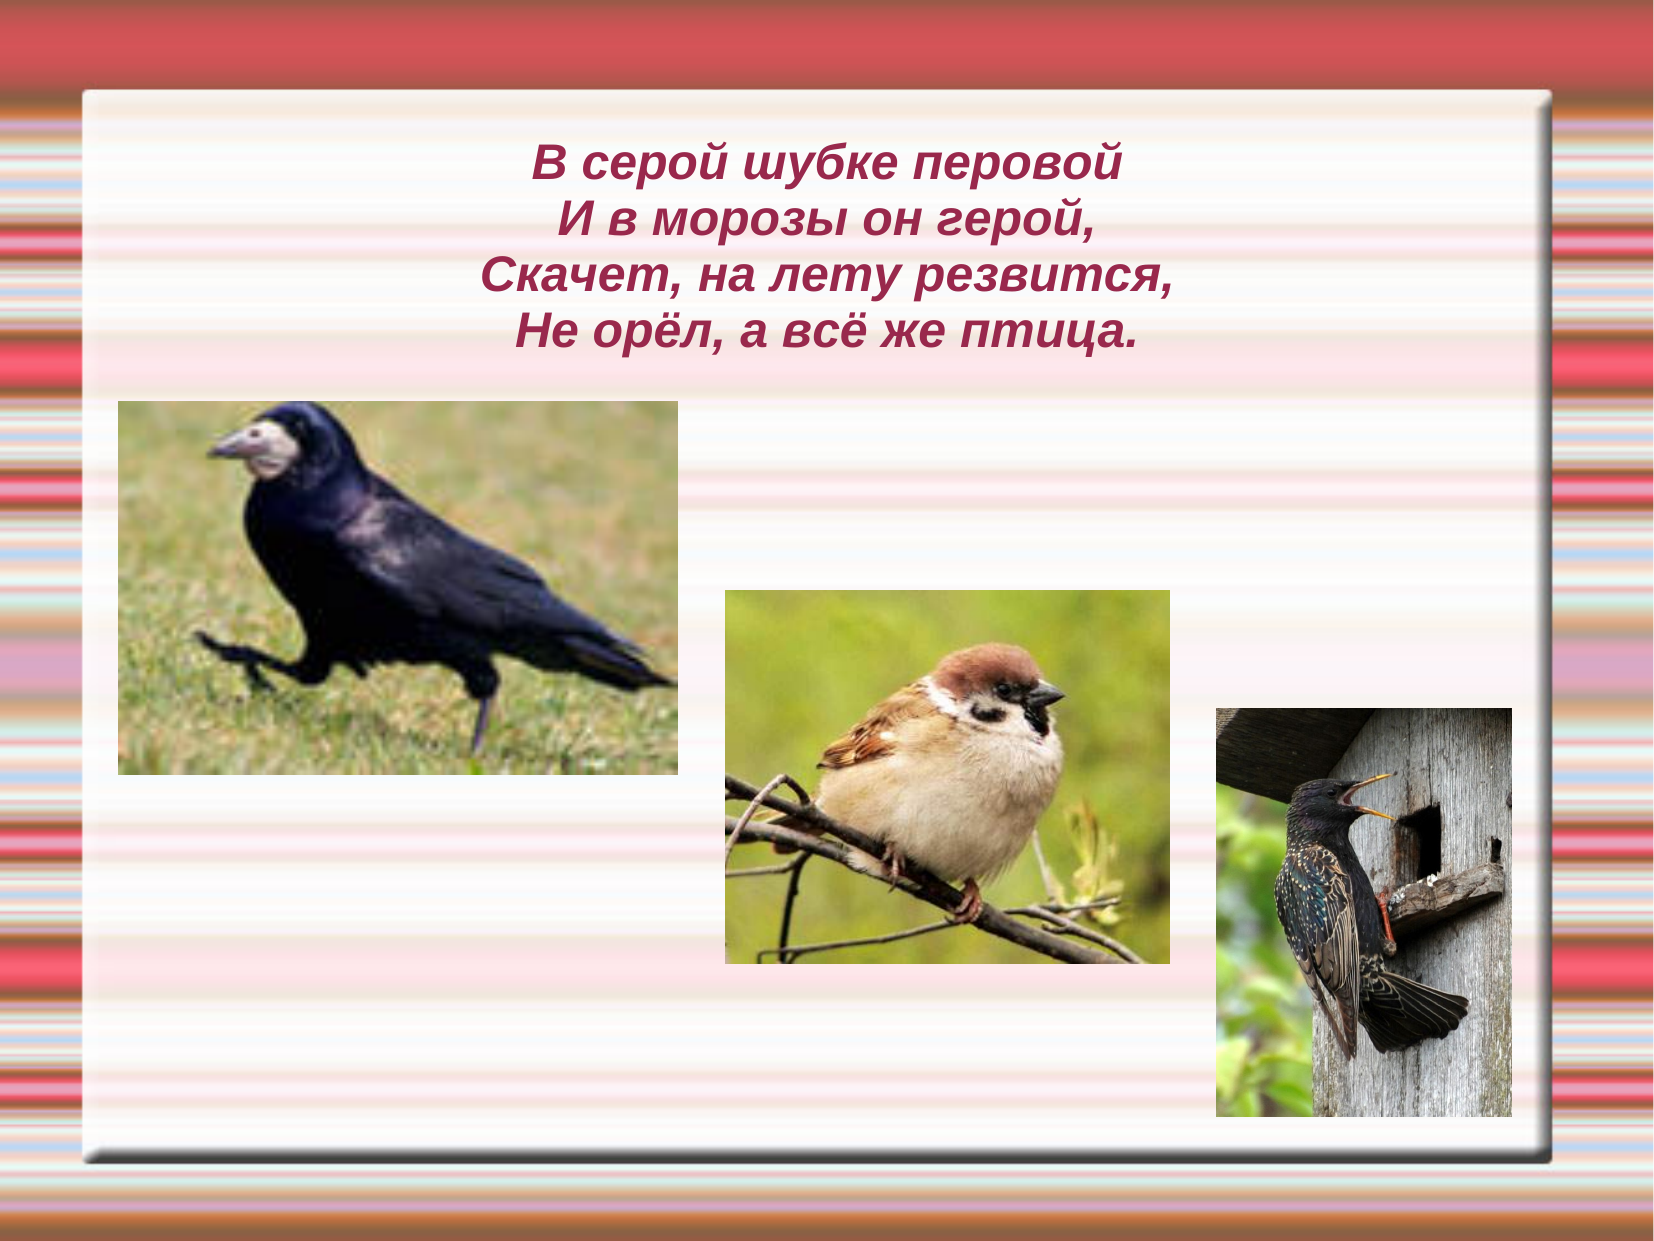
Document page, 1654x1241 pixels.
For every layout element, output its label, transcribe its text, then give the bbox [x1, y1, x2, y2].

title В серой шубке перовой И в морозы он герой, Скачет, на лету резвится, Не орёл, а всё же птица. [121, 75, 1534, 361]
picture [0, 0, 1654, 1241]
